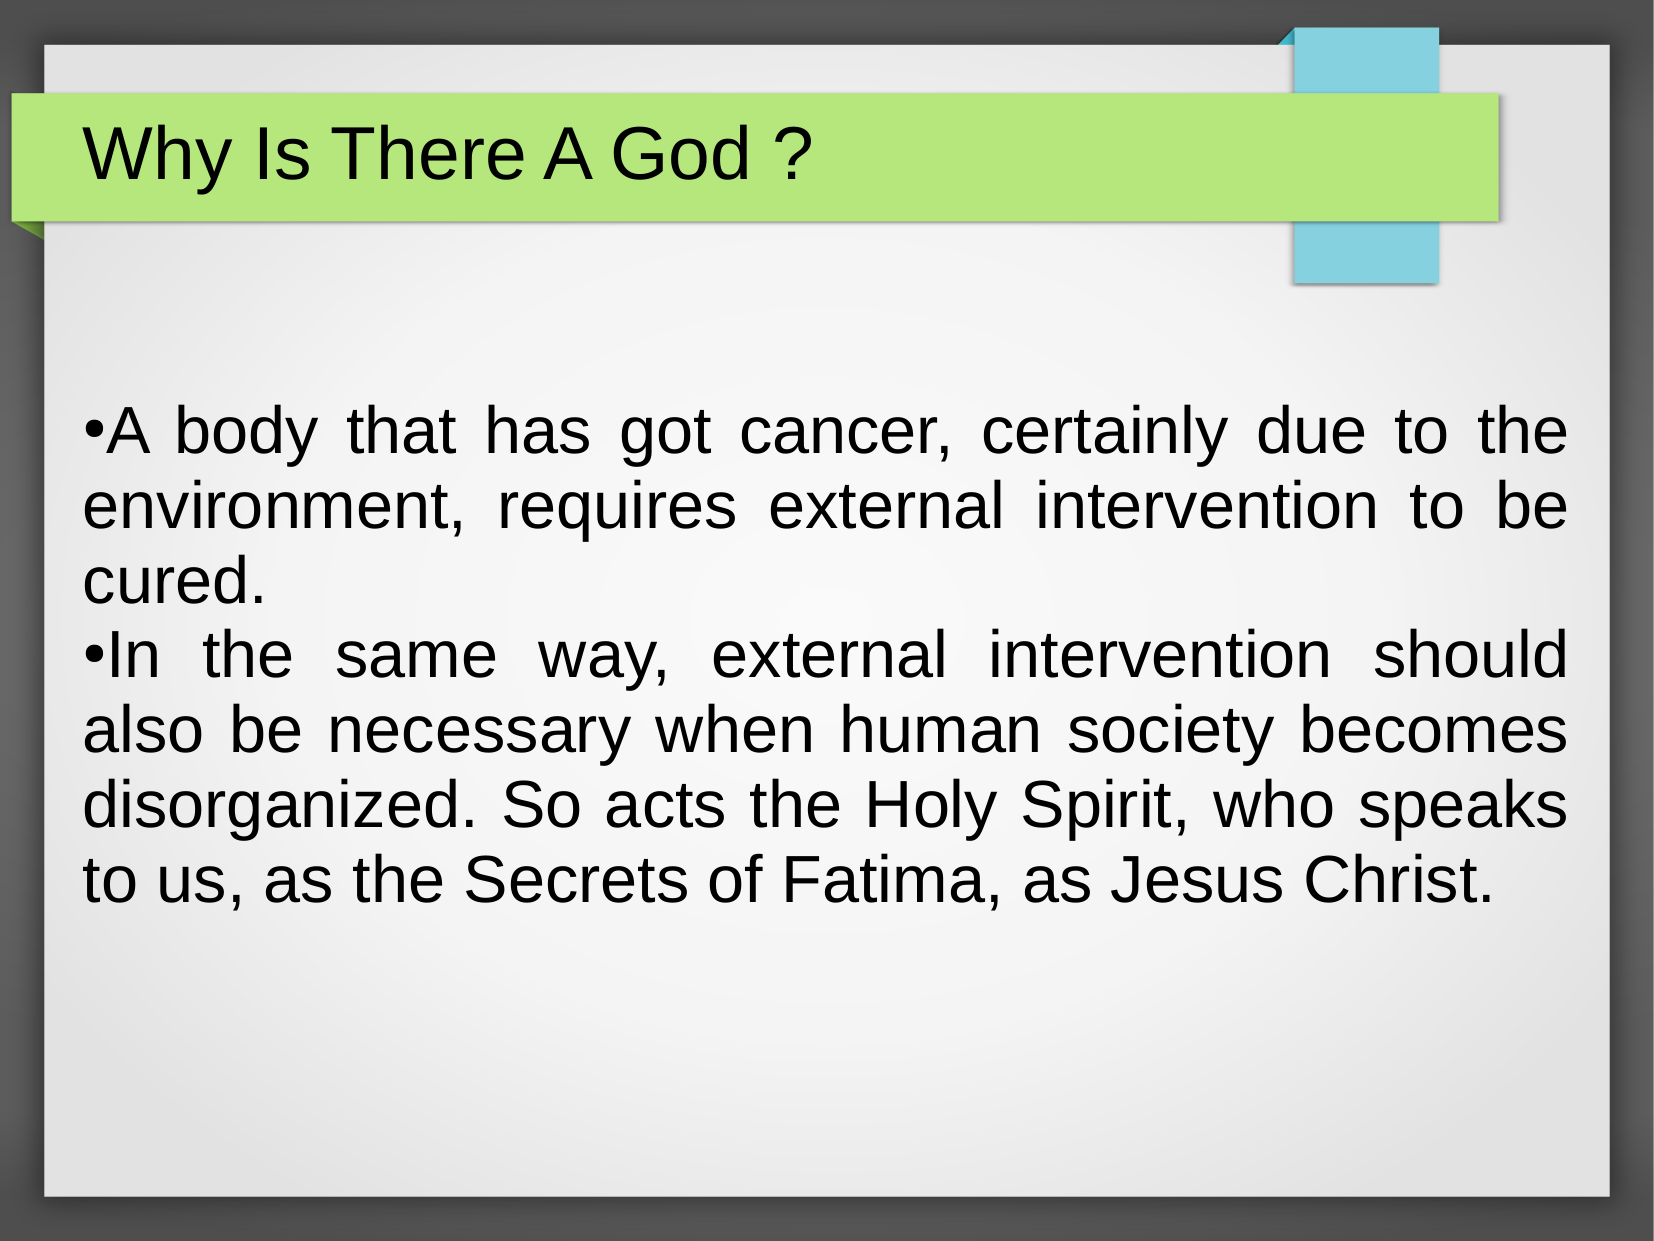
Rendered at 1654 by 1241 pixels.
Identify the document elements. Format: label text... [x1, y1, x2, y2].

subtitle A body that has got cancer, certainly due to the environment, requires external intervention to be cured. In the same way, external intervention should also be necessary when human society becomes disorganized. So acts the Holy Spirit, who speaks to us, as the Secrets of Fatima, as Jesus Christ. [82, 295, 1571, 1015]
title Why Is There A God ? [82, 94, 1264, 213]
picture [0, 0, 1654, 1241]
